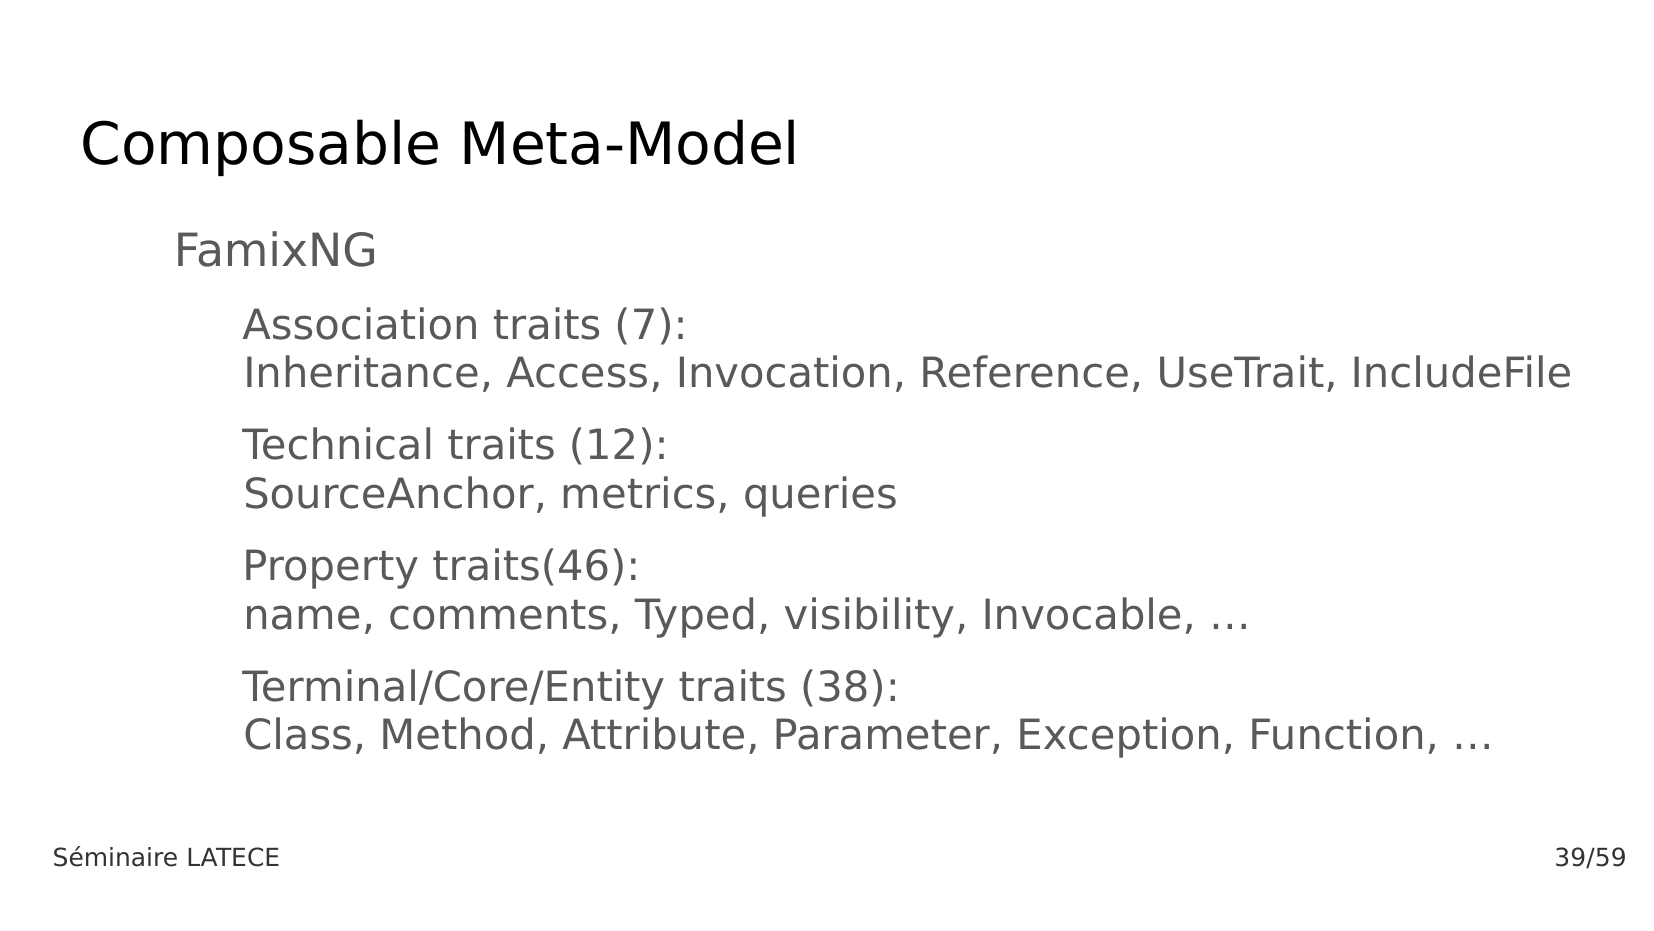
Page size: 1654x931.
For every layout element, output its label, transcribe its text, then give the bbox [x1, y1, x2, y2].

list FamixNG Association traits (7): Inheritance, Access, Invocation, Reference, UseTrait, IncludeFile Technical traits (12): SourceAnchor, metrics, queries Property traits(46): name, comments, Typed, visibility, Invocable, … Terminal/Core/Entity traits (38): Class, Method, Attribute, Parameter, Exception, Function, … [157, 223, 1578, 797]
title Composable Meta-Model [80, 97, 1479, 192]
